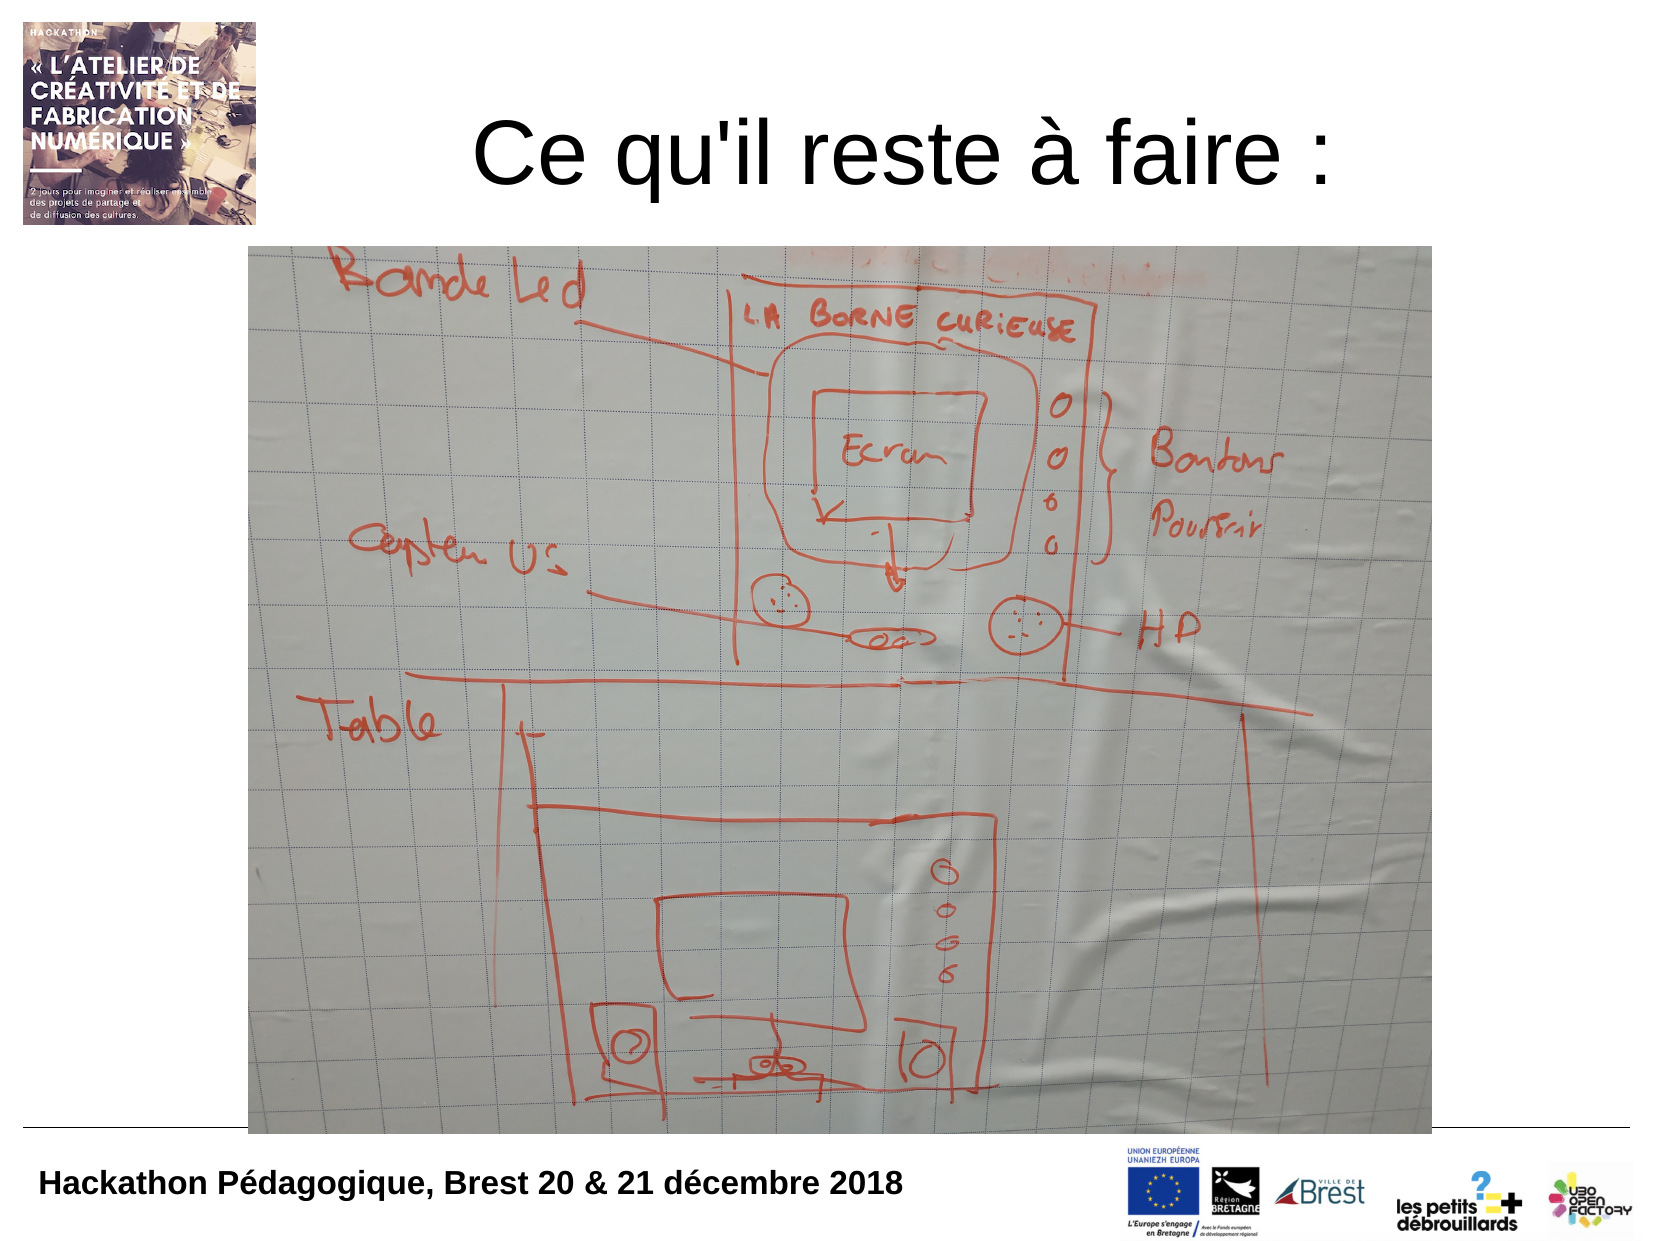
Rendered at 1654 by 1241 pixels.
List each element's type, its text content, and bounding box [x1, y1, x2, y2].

picture [1120, 1137, 1642, 1241]
text_box Hackathon Pédagogique, Brest 20 & 21 décembre 2018 [23, 1157, 945, 1210]
picture [23, 22, 256, 225]
title Ce qu'il reste à faire : [236, 49, 1571, 257]
picture [248, 246, 1432, 1134]
